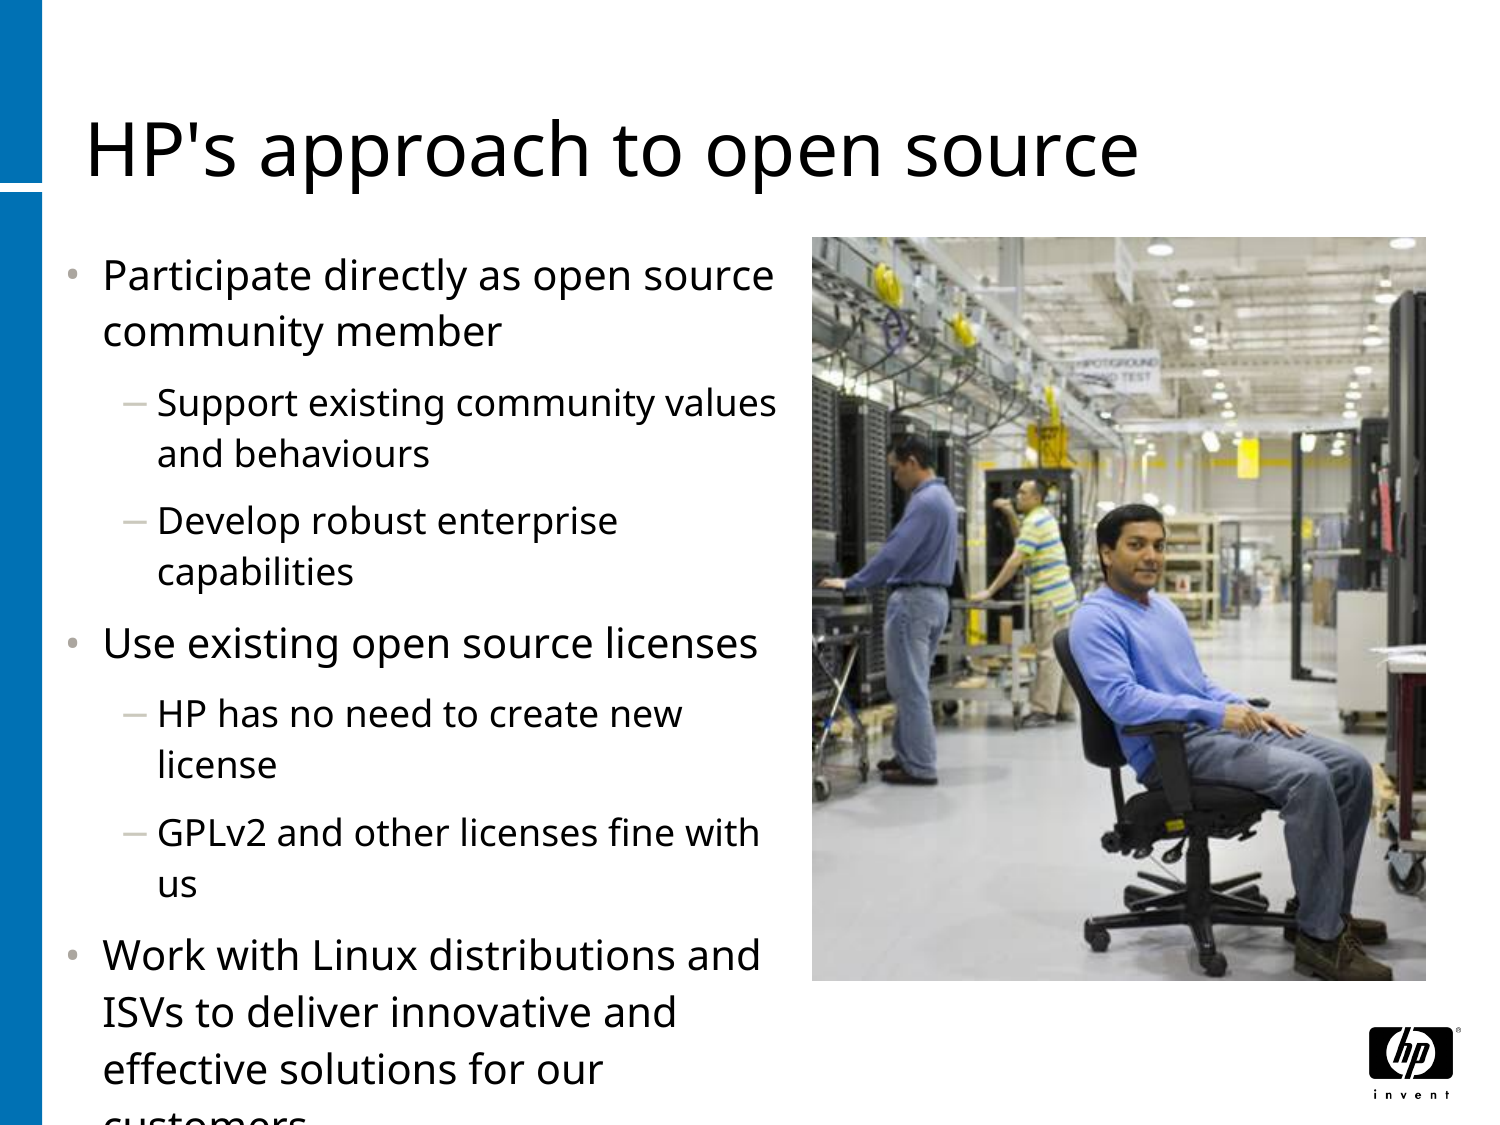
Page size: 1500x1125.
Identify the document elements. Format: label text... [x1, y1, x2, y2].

picture [812, 237, 1426, 981]
title HP's approach to open source [70, 18, 1423, 207]
picture [1369, 1027, 1461, 1099]
list Participate directly as open source community member Support existing community values and behaviours Develop robust enterprise capabilities Use existing open source licenses HP has no need to create new license GPLv2 and other licenses fine with us Work with Linux distributions and ISVs to deliver innovative and effective solutions for our customers [50, 237, 801, 998]
